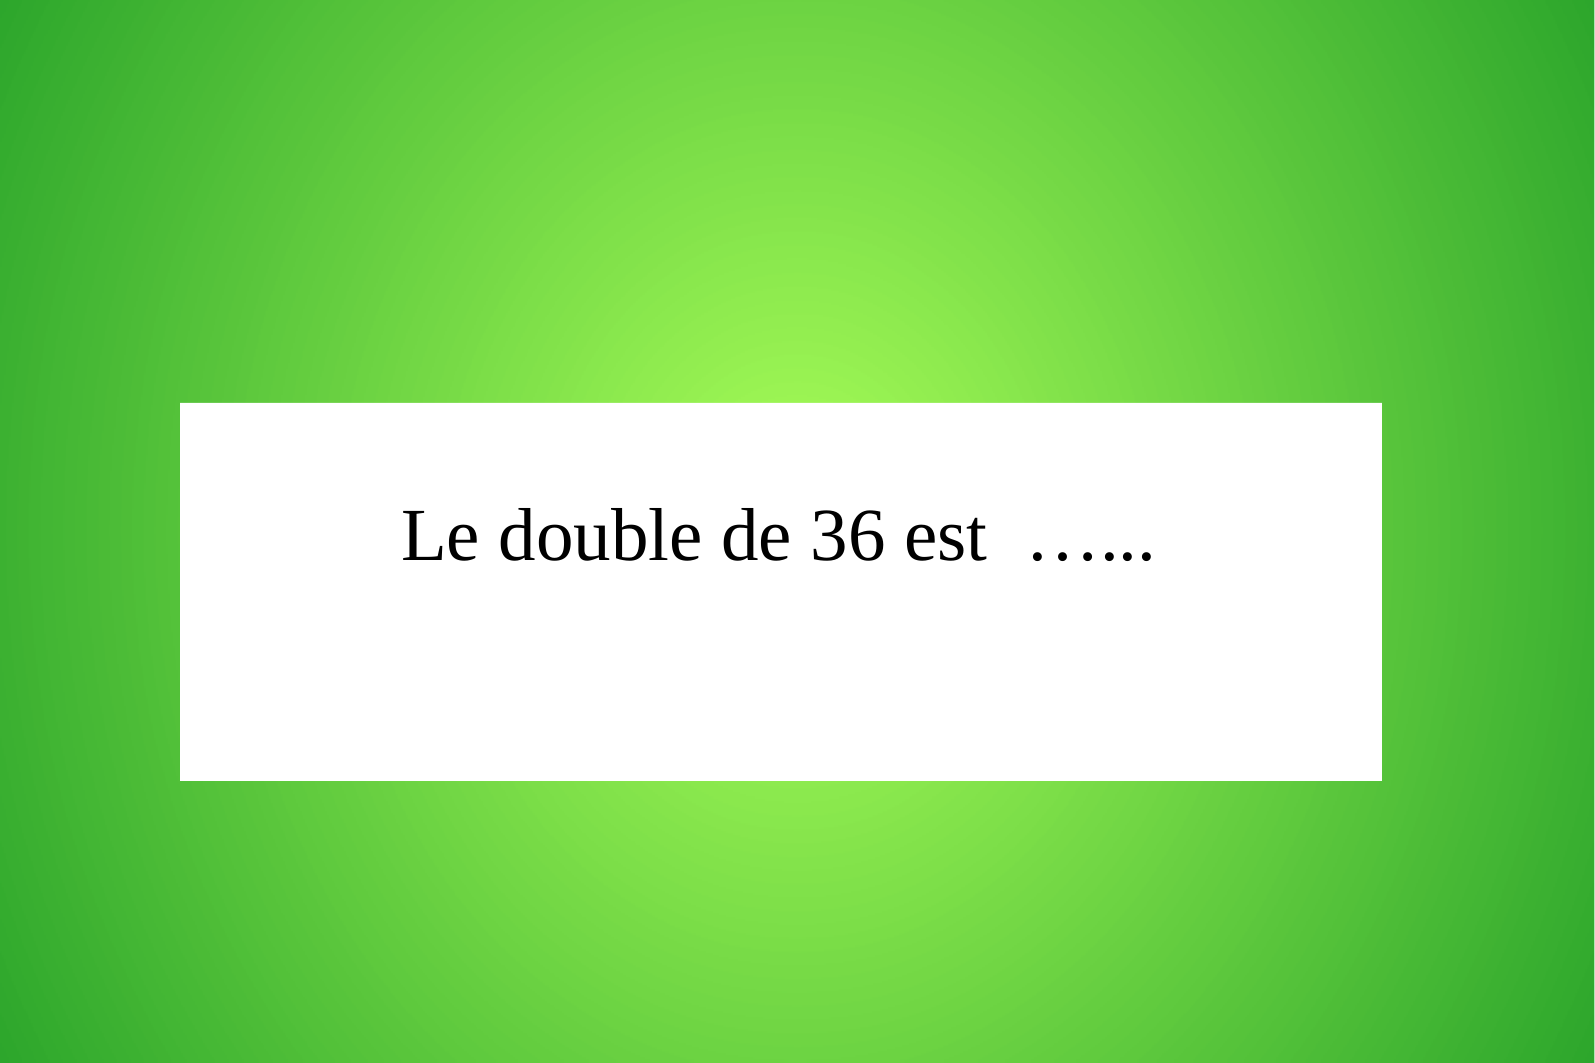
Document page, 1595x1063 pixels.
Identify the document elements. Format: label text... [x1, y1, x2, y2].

text_box Le double de 36 est …... [180, 402, 1382, 781]
picture [0, 0, 1595, 1063]
